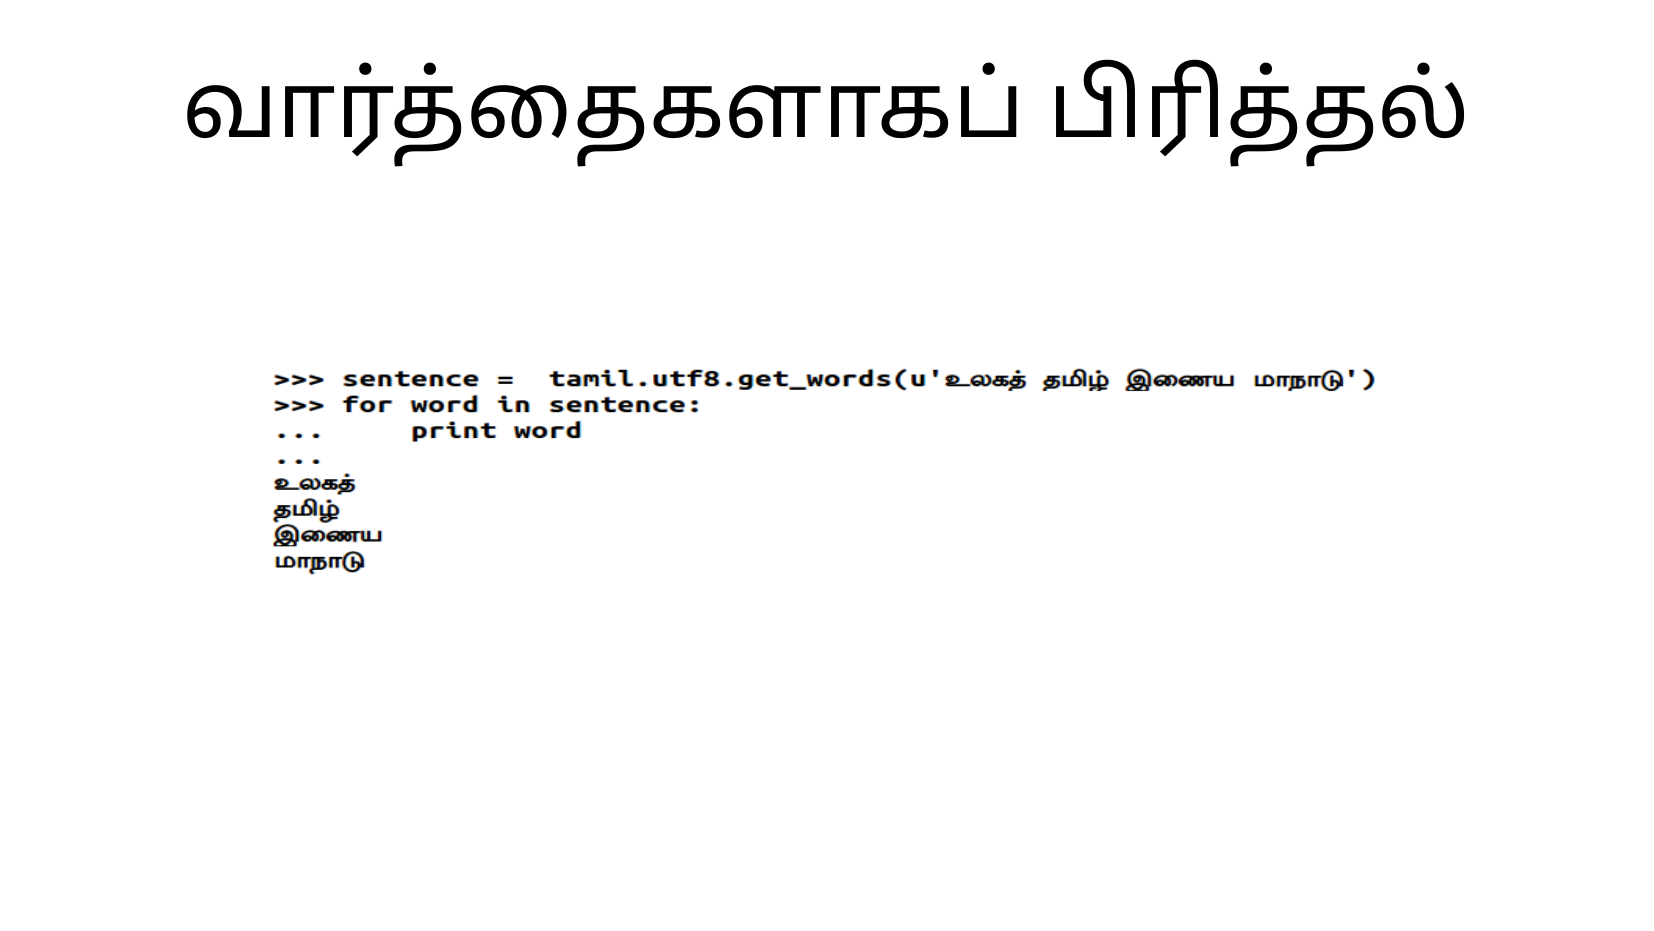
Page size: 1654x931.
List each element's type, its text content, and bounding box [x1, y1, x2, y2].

title வார்த்தைகளாகப் பிரித்தல் [82, 37, 1571, 193]
picture [272, 364, 1398, 577]
